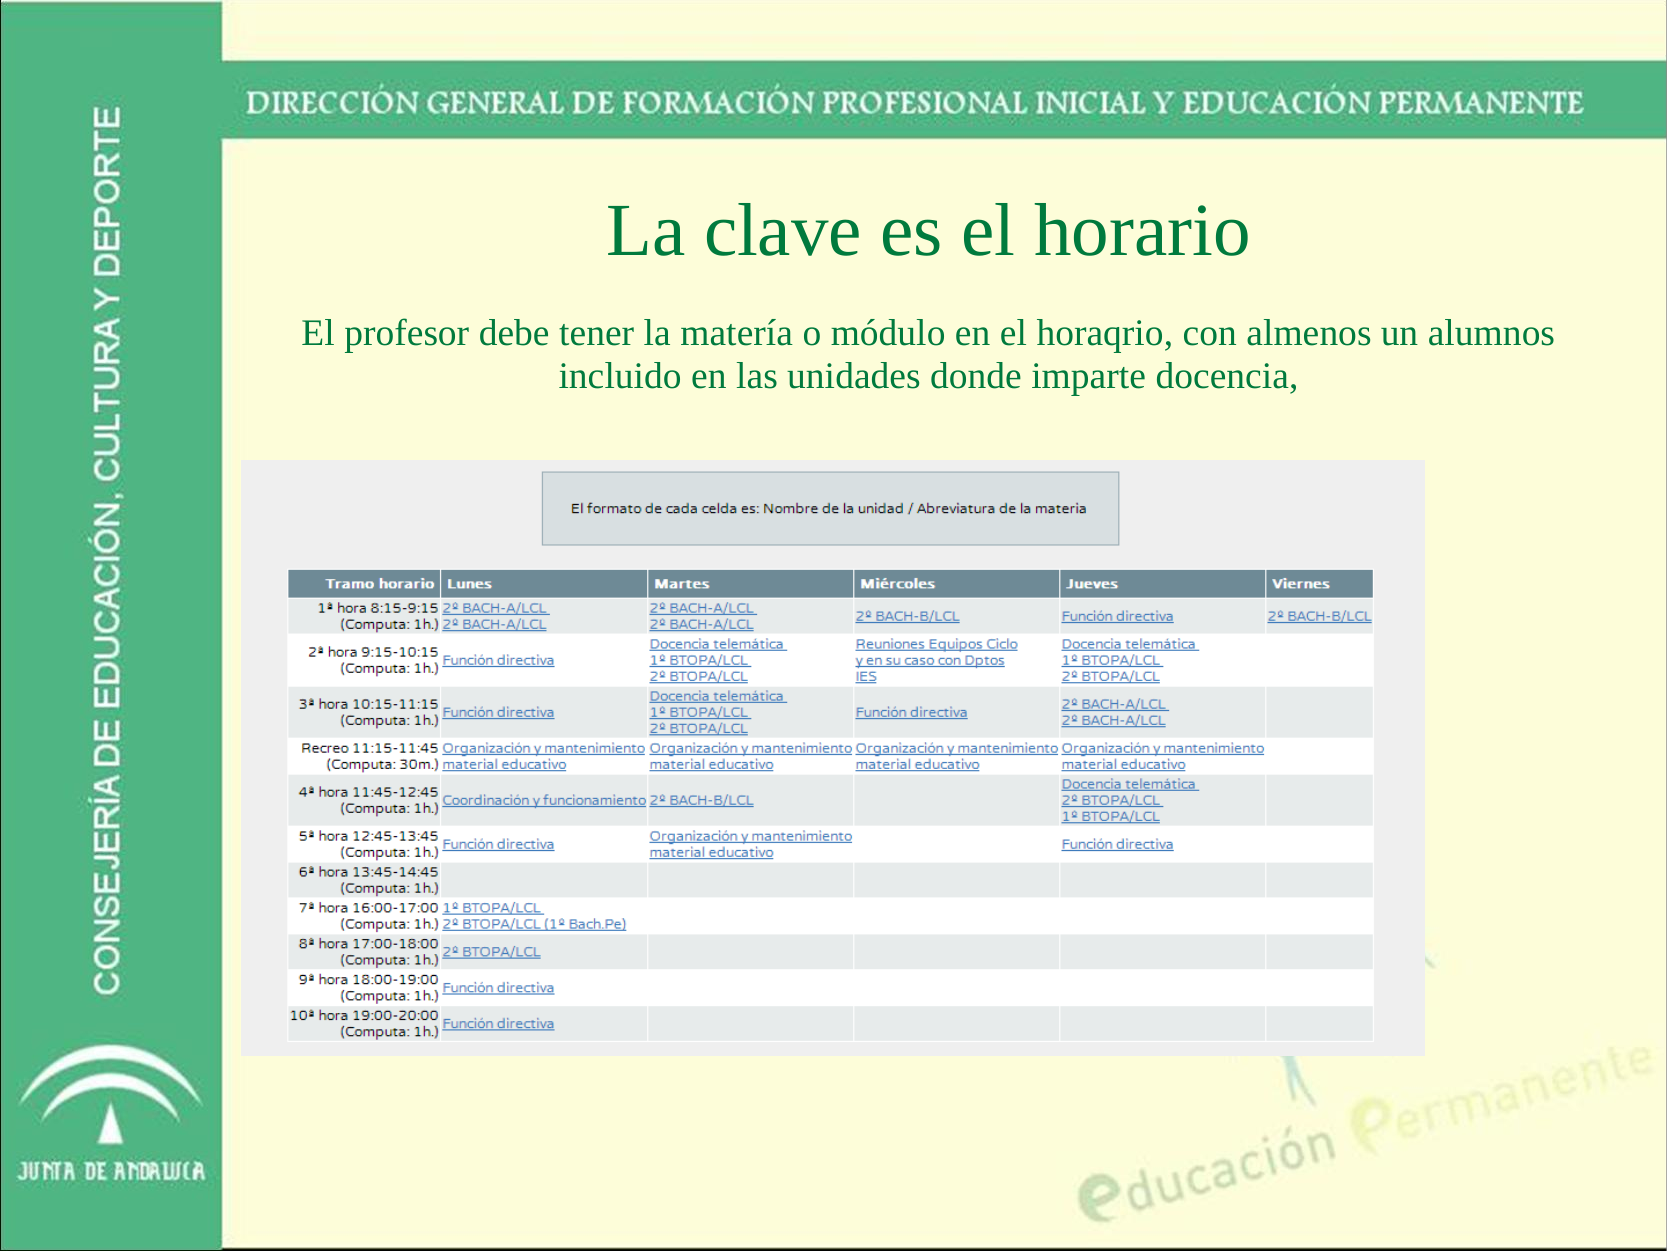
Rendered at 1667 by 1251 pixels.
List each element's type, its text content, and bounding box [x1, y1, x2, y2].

picture [0, 0, 1667, 1251]
text_box El profesor debe tener la matería o módulo en el horaqrio, con almenos un alumnos incluido en las unidades donde imparte docencia, [203, 212, 1655, 496]
text_box La clave es el horario [269, 186, 1589, 212]
